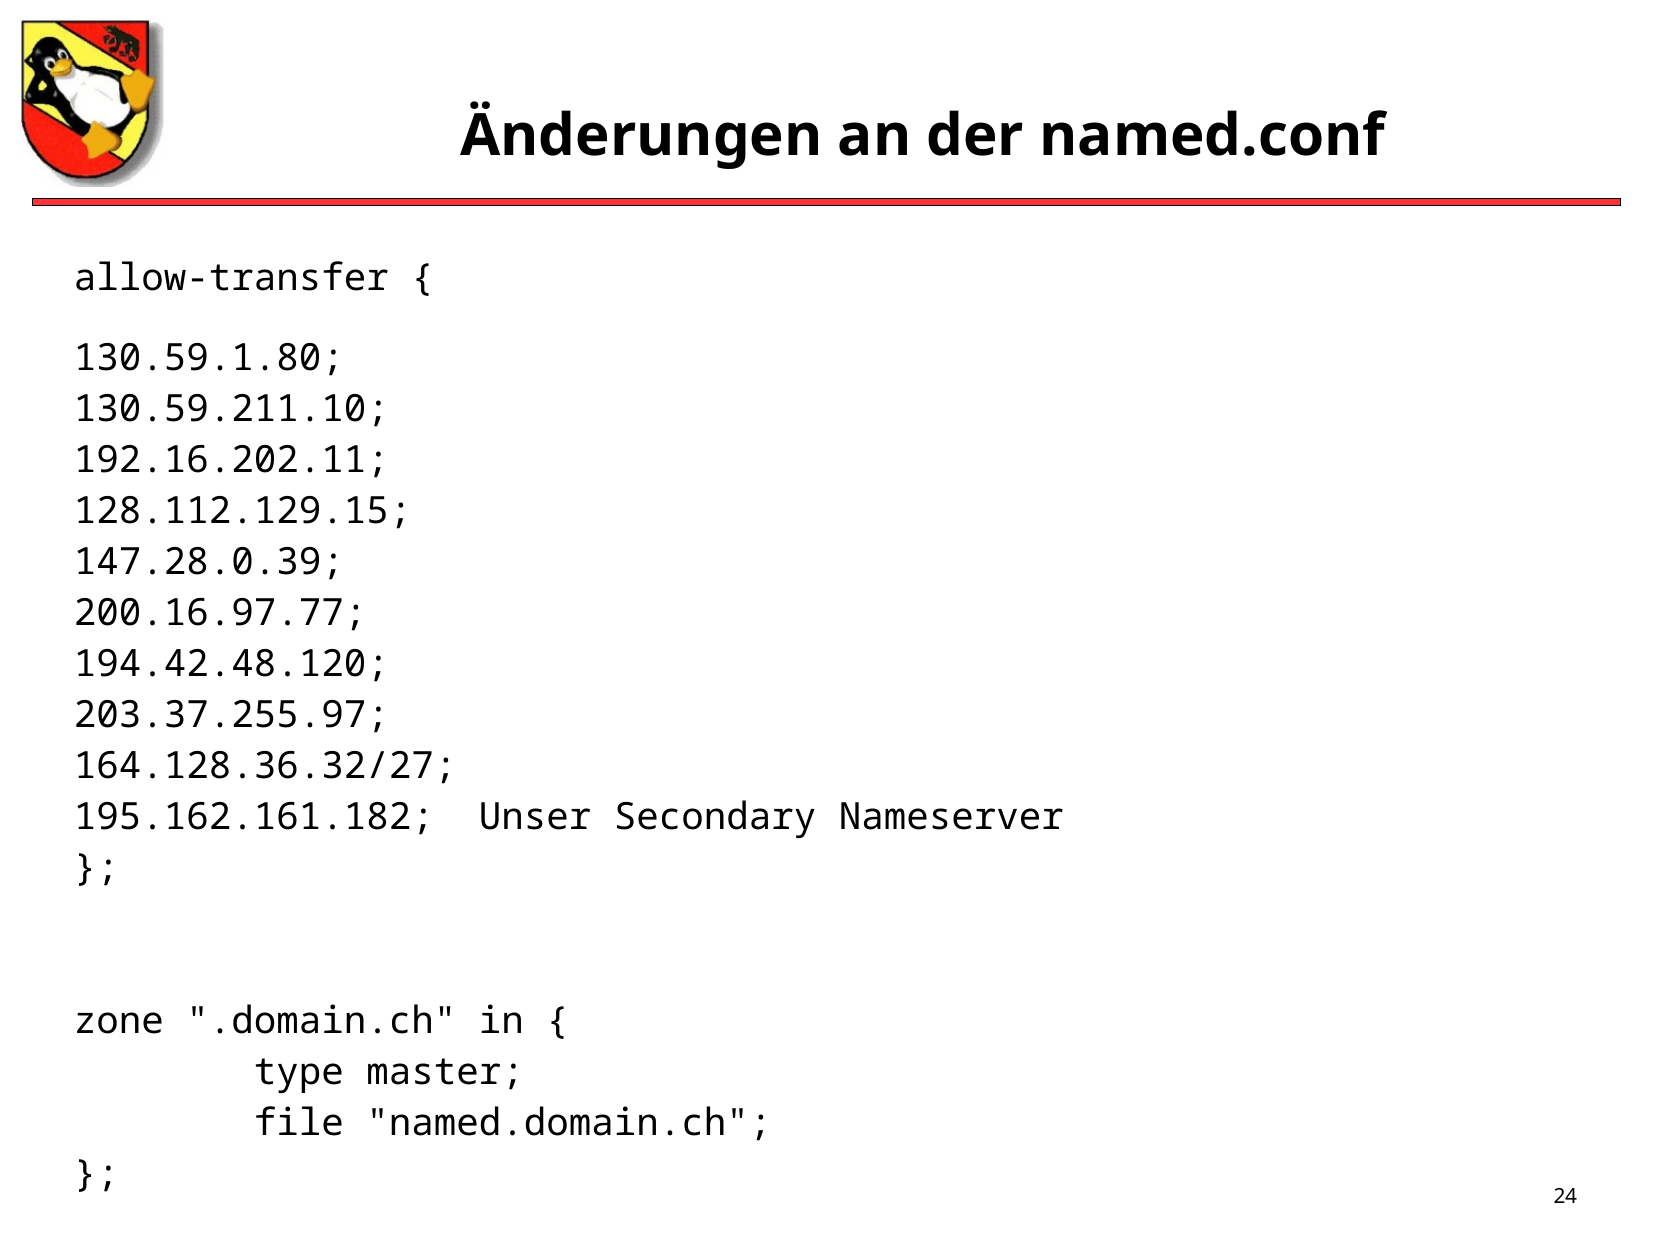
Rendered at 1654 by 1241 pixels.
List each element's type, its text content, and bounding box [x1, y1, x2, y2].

title Änderungen an der named.conf [250, 88, 1595, 178]
list allow-transfer { 130.59.1.80; 130.59.211.10; 192.16.202.11; 128.112.129.15; 147.28.0.39; 200.16.97.77; 194.42.48.120; 203.37.255.97; 164.128.36.32/27; 195.162.161.182; Unser Secondary Nameserver }; zone ".domain.ch" in { type master; file "named.domain.ch"; }; [73, 247, 1610, 1152]
picture [19, 18, 168, 187]
